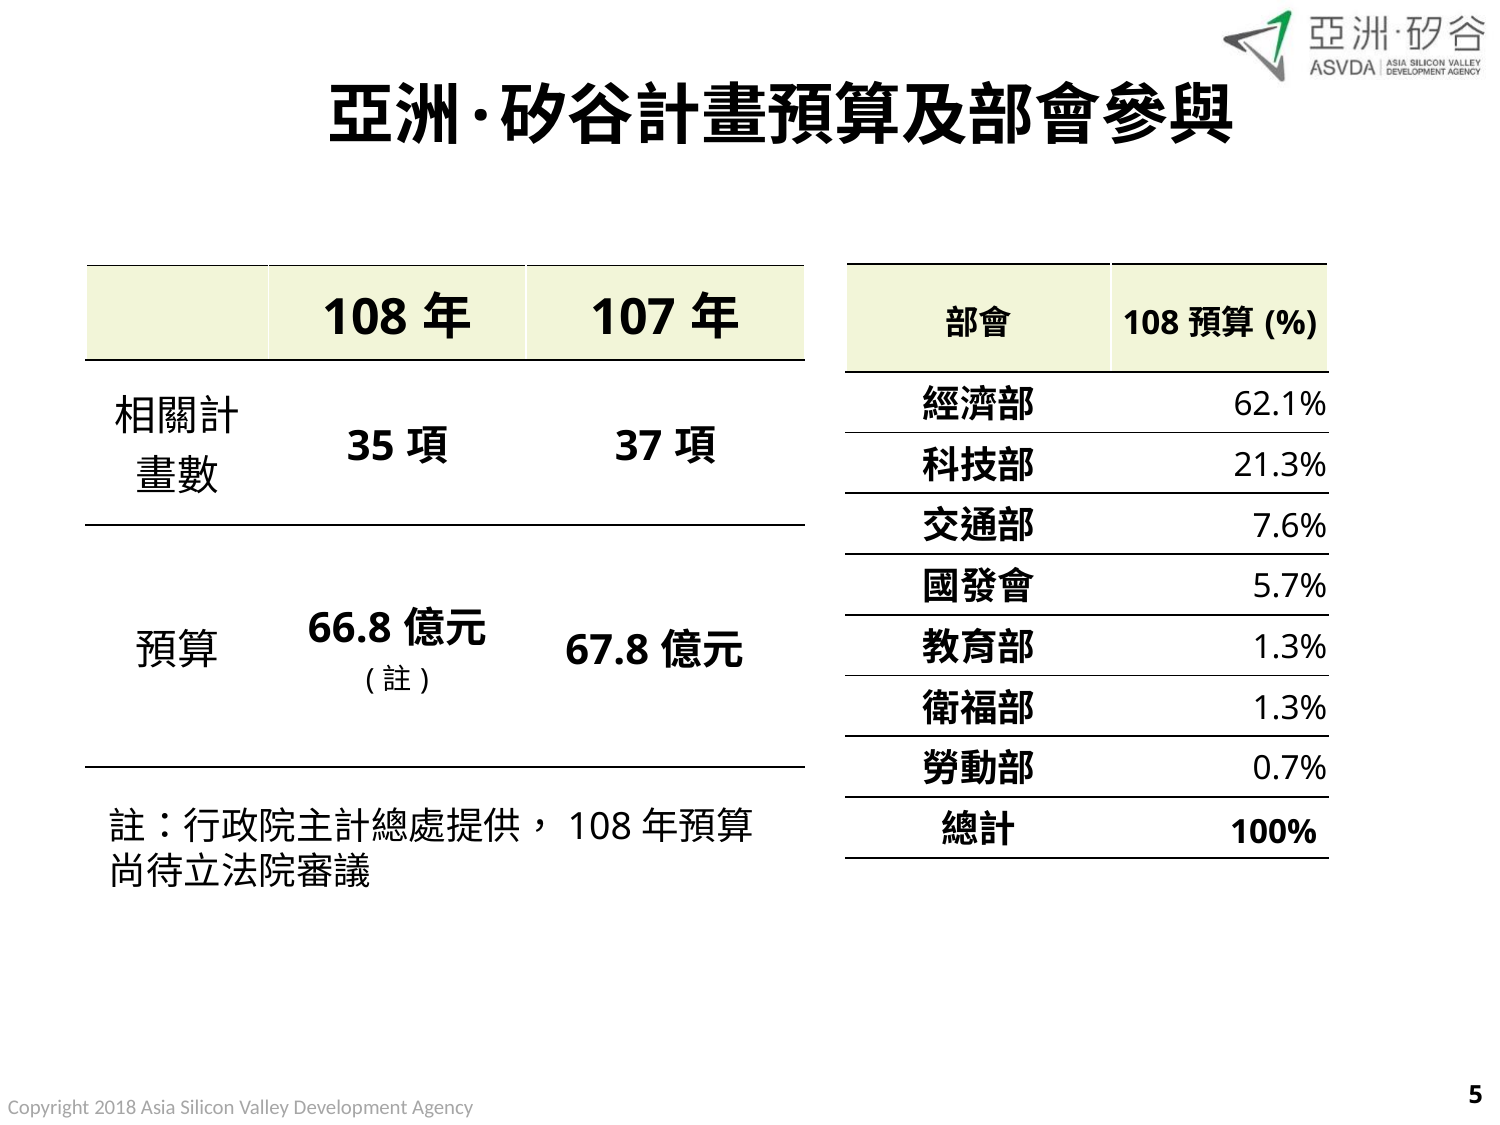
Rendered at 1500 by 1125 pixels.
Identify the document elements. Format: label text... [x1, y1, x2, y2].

table_cell 勞動部 [847, 737, 1110, 796]
table_cell 100% [1112, 798, 1327, 857]
table_cell 1.3% [1112, 616, 1327, 675]
slide_number <編號> [1147, 1065, 1498, 1125]
table_cell 交通部 [847, 494, 1110, 553]
picture [1213, 0, 1500, 98]
table_cell 國發會 [847, 555, 1110, 614]
table_cell 37項 [527, 361, 804, 524]
table_cell 7.6% [1112, 494, 1327, 553]
table_cell 5.7% [1112, 555, 1327, 614]
table_header 108年 [269, 266, 525, 359]
table_cell 科技部 [847, 433, 1110, 492]
table_header 部會 [847, 265, 1110, 371]
text_box 亞洲∙矽谷計畫預算及部會參與 [104, 36, 1399, 188]
table_cell 總計 [847, 798, 1110, 857]
table_cell 0.7% [1112, 737, 1327, 796]
table_cell 1.3% [1112, 676, 1327, 735]
table_cell 相關計畫數 [87, 361, 268, 524]
table_cell 35項 [269, 361, 525, 524]
table_cell 教育部 [847, 616, 1110, 675]
table_cell 66.8億元 (註) [269, 526, 525, 766]
table_cell 衛福部 [847, 676, 1110, 735]
table_cell 67.8億元 [527, 526, 804, 766]
table_header 107年 [527, 266, 804, 359]
table_cell 預算 [87, 526, 268, 766]
table_cell 經濟部 [847, 373, 1110, 432]
text_box 註：行政院主計總處提供，108年預算尚待立法院審議 [93, 794, 788, 900]
table_header 108預算(%) [1112, 265, 1327, 371]
table_cell 62.1% [1112, 373, 1327, 432]
table_cell 21.3% [1112, 433, 1327, 492]
table_header [87, 266, 268, 359]
